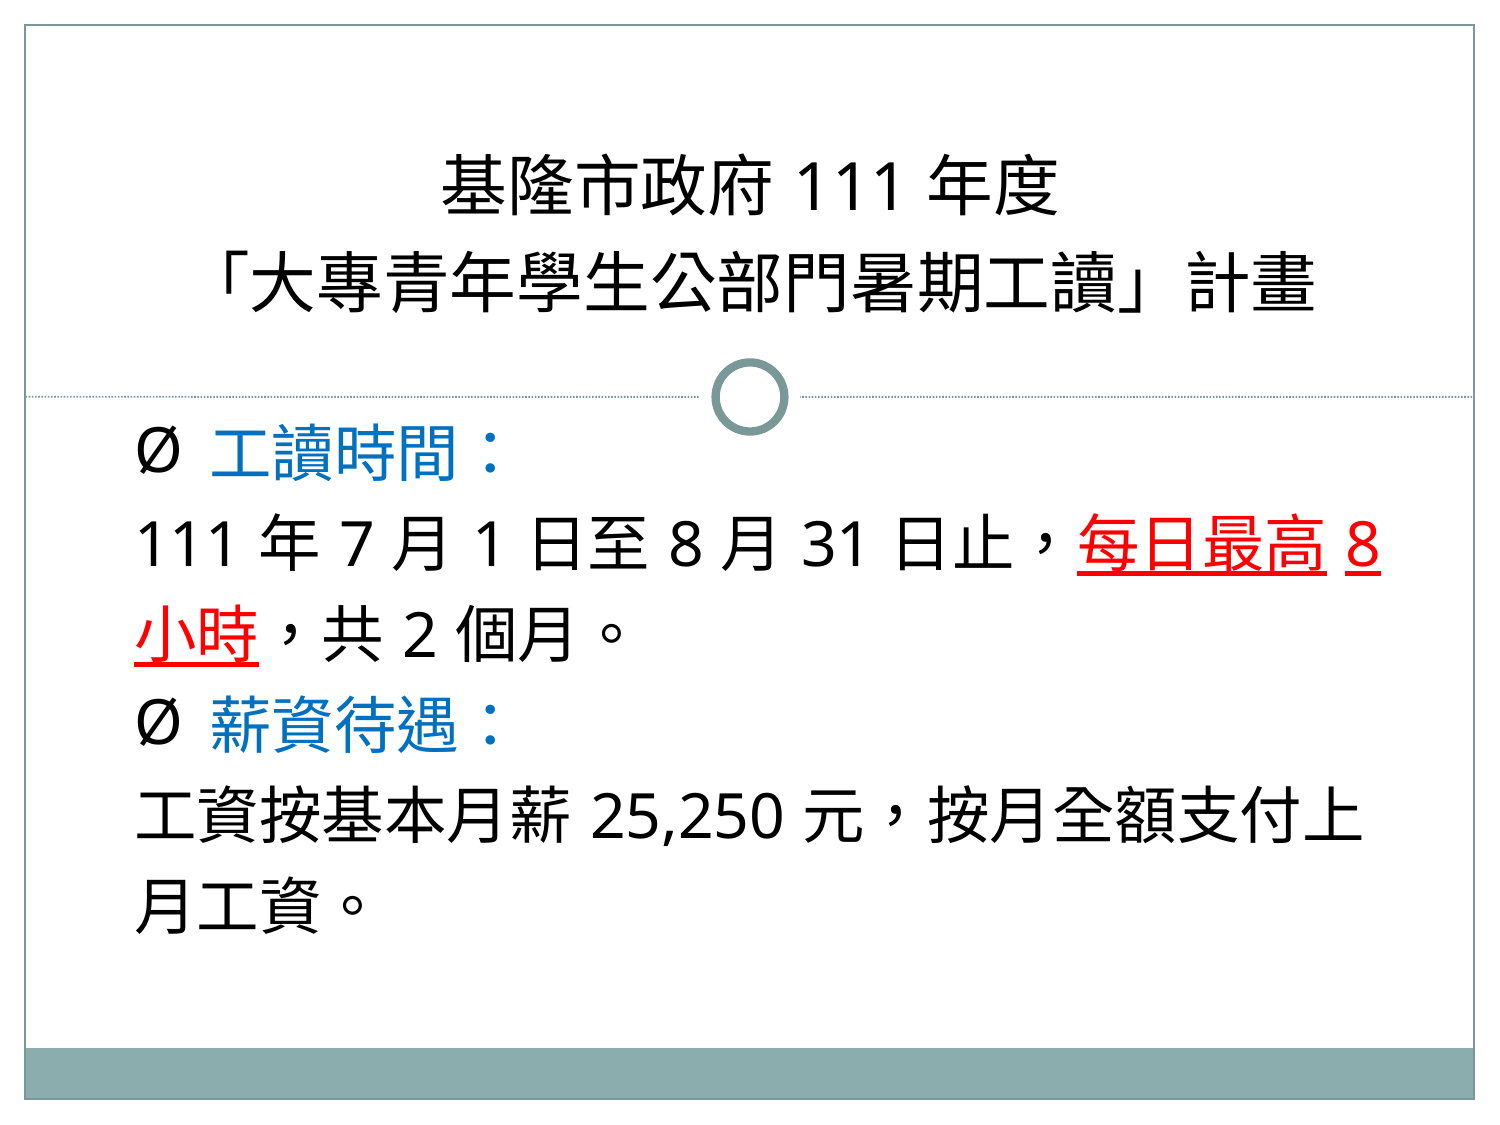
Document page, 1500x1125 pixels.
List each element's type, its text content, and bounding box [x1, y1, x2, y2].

text_box 工讀時間： 111年7月1日至8月31日止，每日最高8小時，共2個月。 薪資待遇： 工資按基本月薪25,250元，按月全額支付上月工資。 [119, 396, 1423, 955]
text_box 基隆市政府111年度 「大專青年學生公部門暑期工讀」計畫 [168, 125, 1333, 334]
